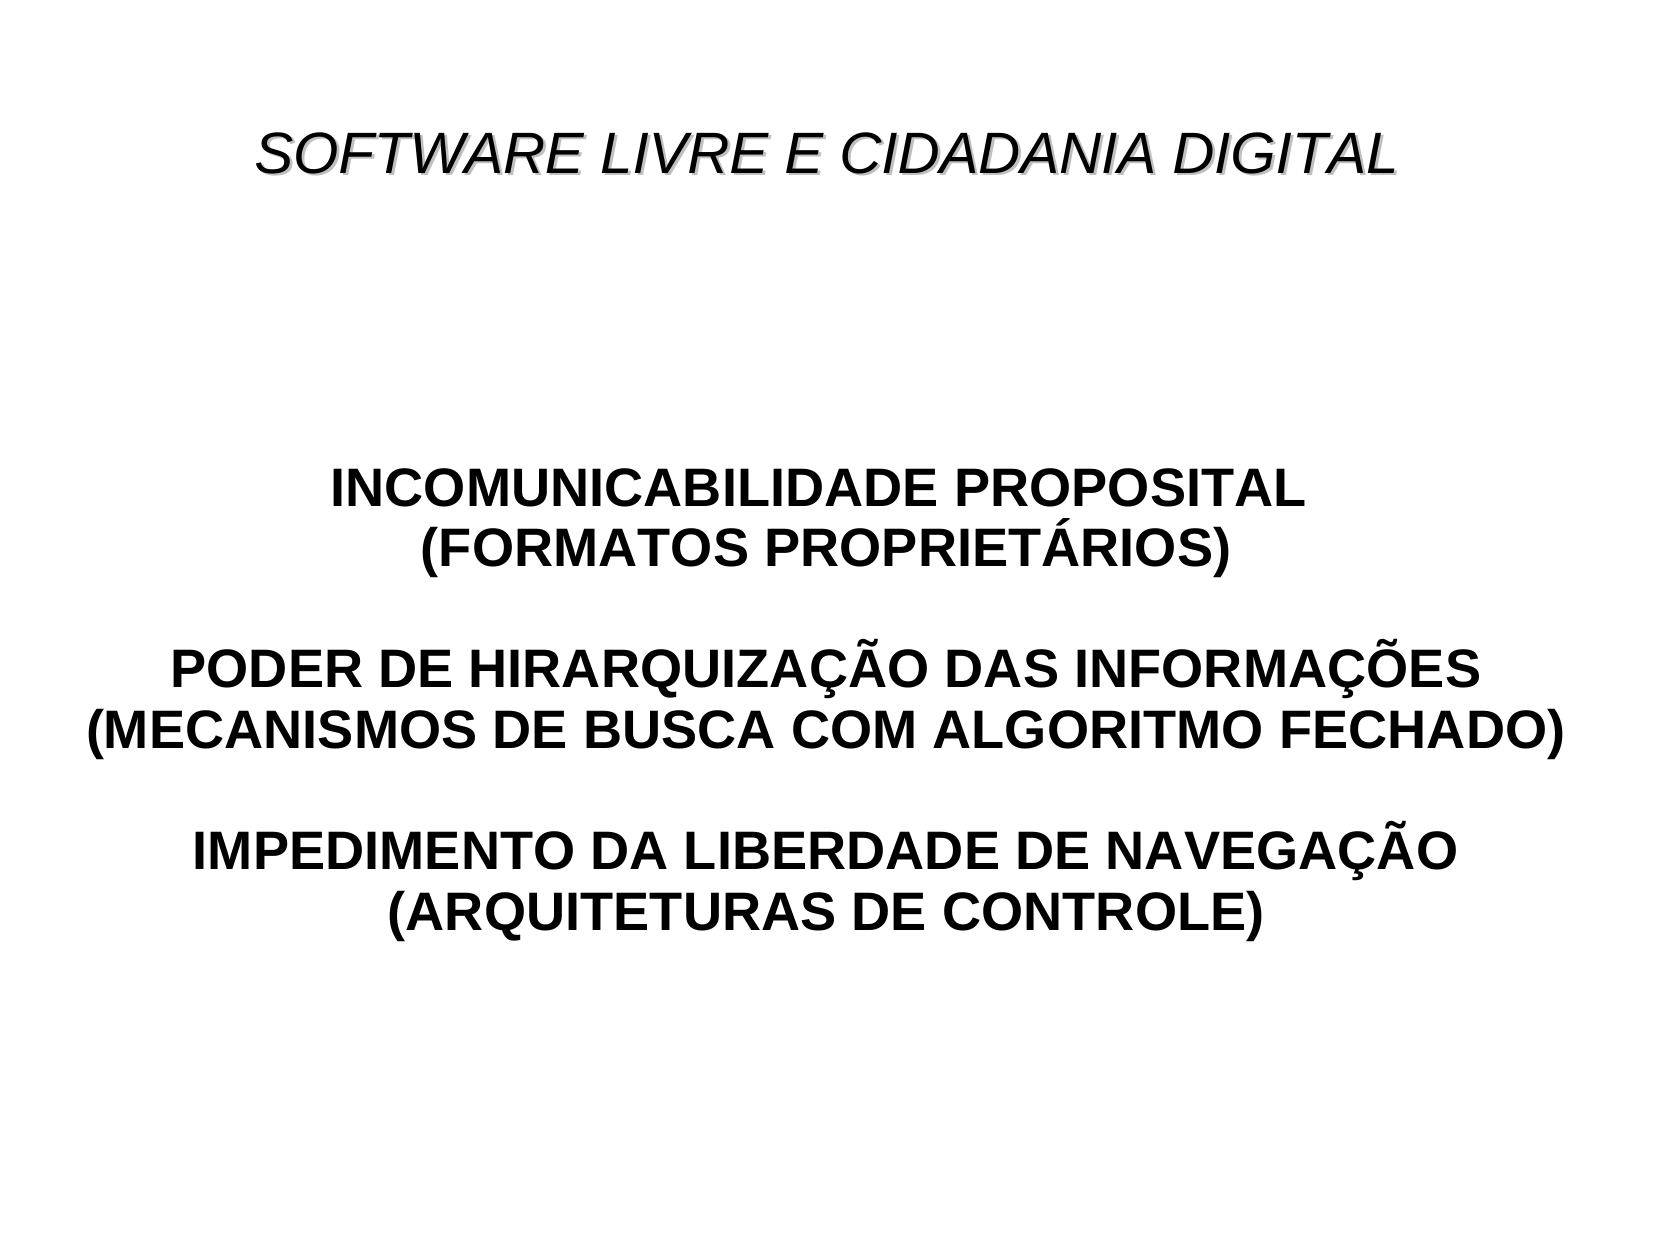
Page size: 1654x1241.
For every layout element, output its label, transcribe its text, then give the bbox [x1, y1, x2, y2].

title SOFTWARE LIVRE E CIDADANIA DIGITAL [82, 49, 1571, 257]
subtitle INCOMUNICABILIDADE PROPOSITAL (FORMATOS PROPRIETÁRIOS) PODER DE HIRARQUIZAÇÃO DAS INFORMAÇÕES (MECANISMOS DE BUSCA COM ALGORITMO FECHADO) IMPEDIMENTO DA LIBERDADE DE NAVEGAÇÃO (ARQUITETURAS DE CONTROLE) [82, 297, 1571, 1102]
